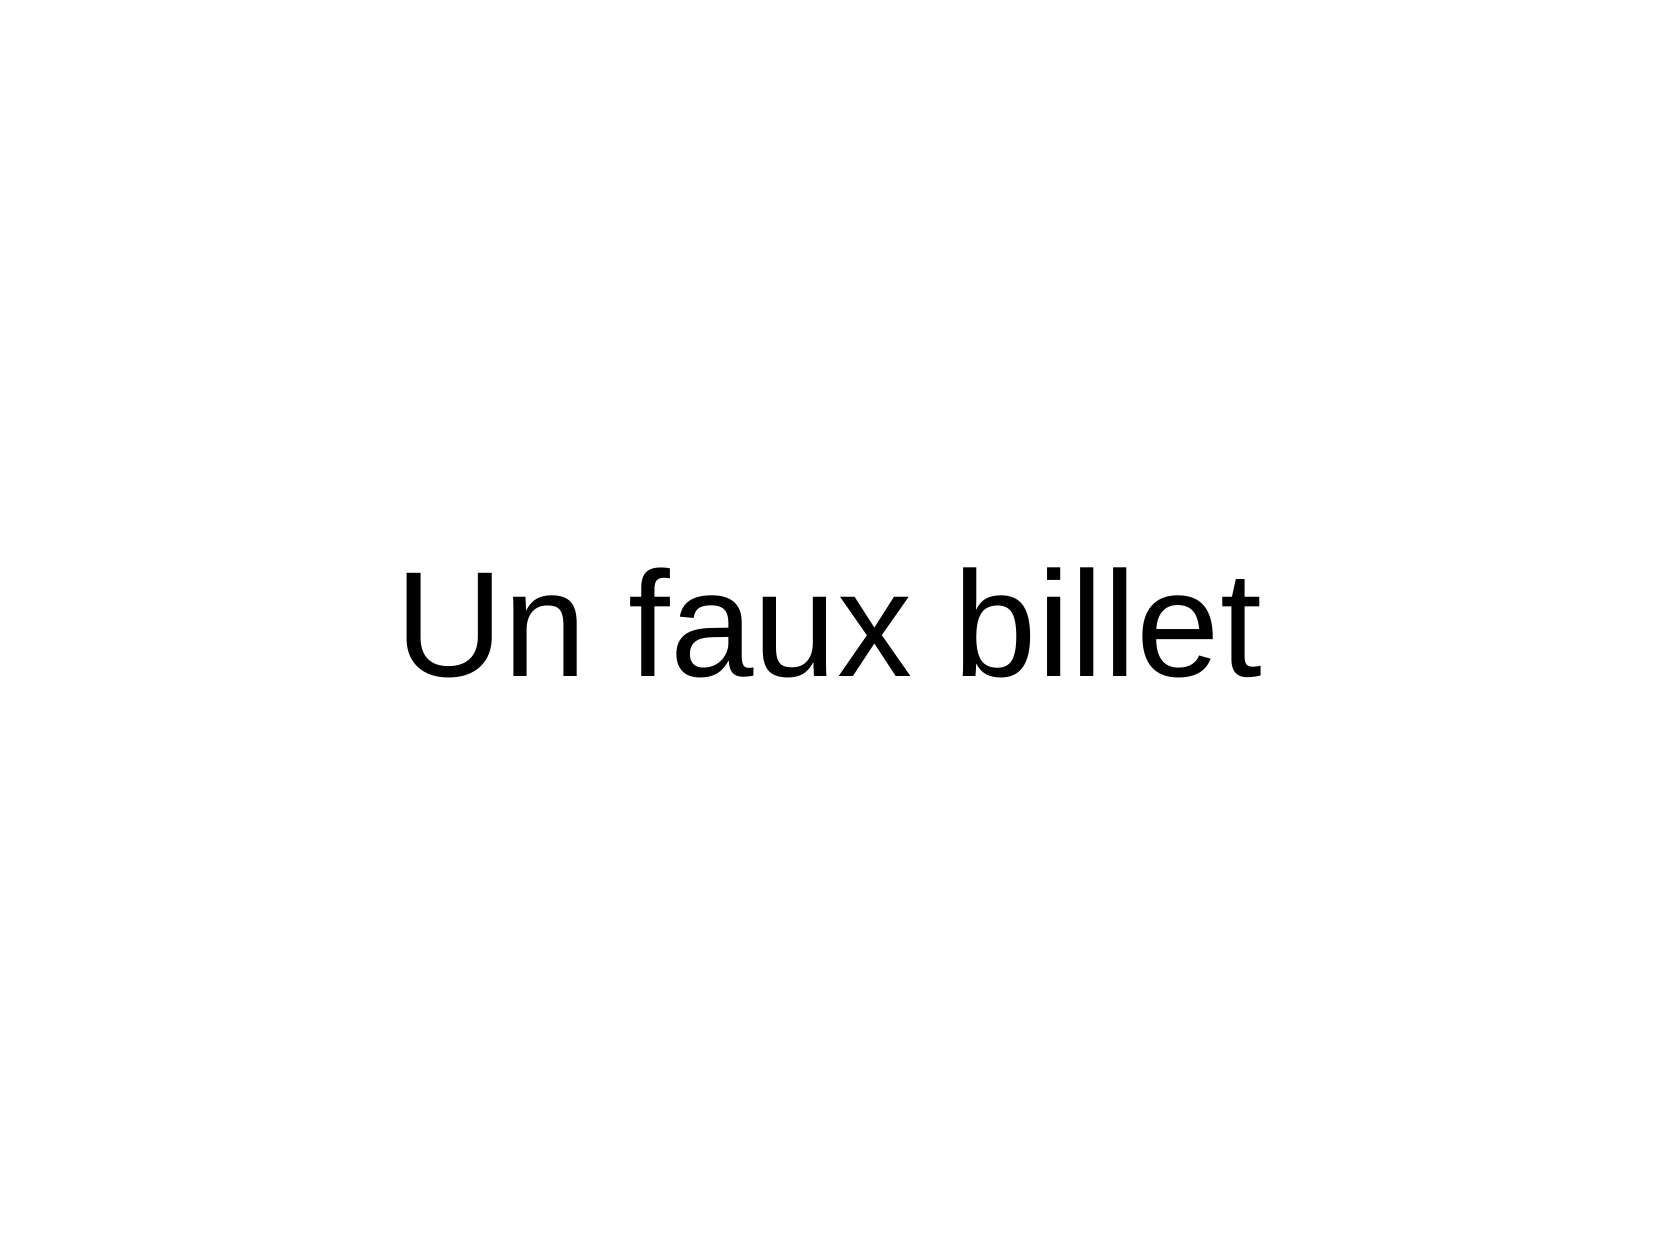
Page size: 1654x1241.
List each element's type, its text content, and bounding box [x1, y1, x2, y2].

text_box Un faux billet [380, 533, 1279, 717]
